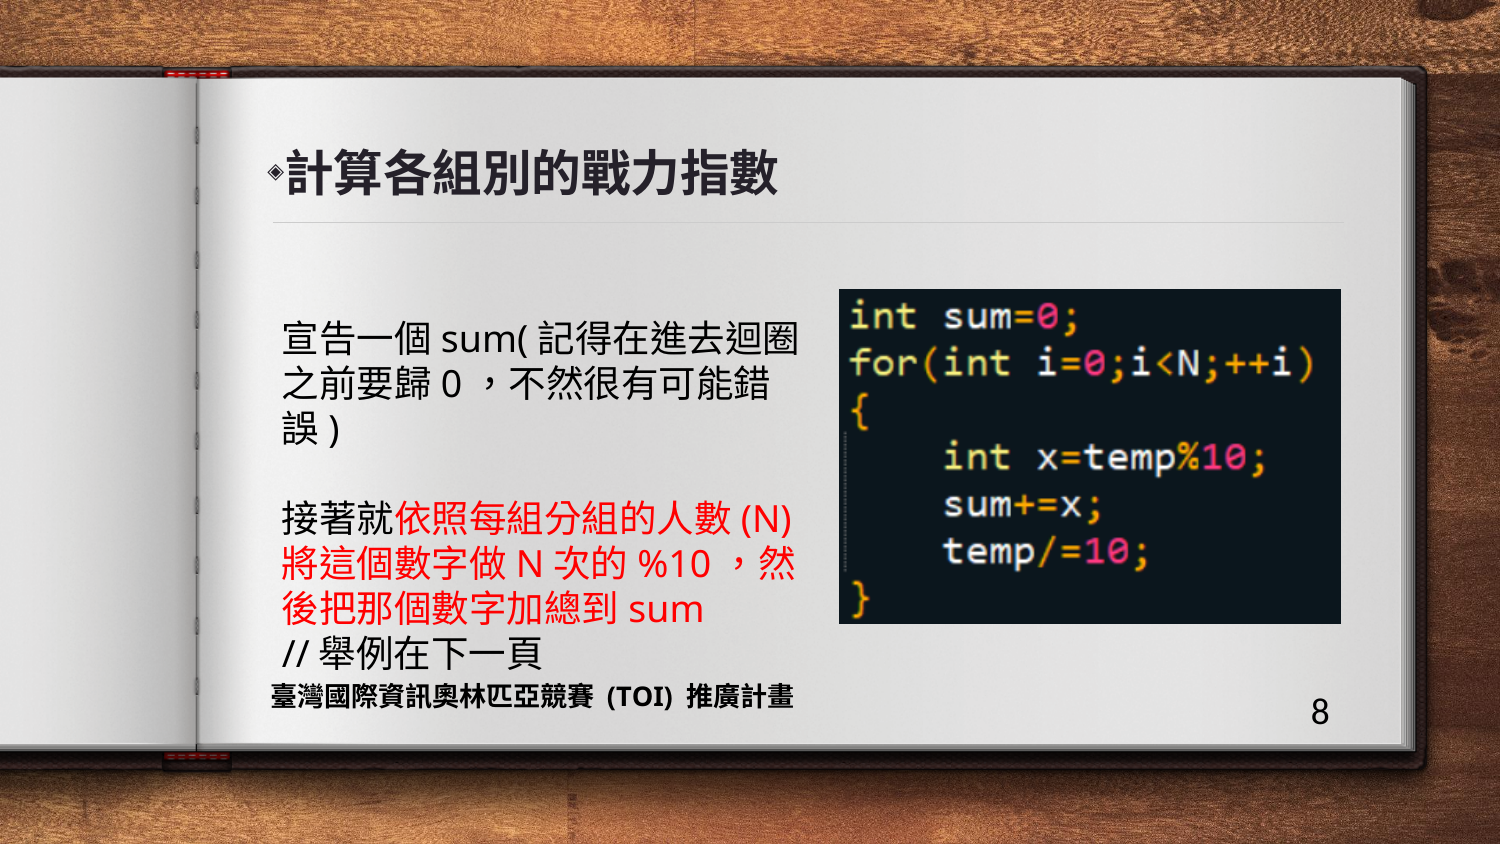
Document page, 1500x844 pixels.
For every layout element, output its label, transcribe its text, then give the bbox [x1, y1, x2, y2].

text_box [1295, 672, 1386, 737]
picture [839, 289, 1341, 624]
list 計算各組別的戰力指數 [252, 126, 1183, 216]
text_box 宣告一個sum(記得在進去迴圈之前要歸0，不然很有可能錯誤) 接著就依照每組分組的人數(N) 將這個數字做N次的%10，然後把那個數字加總到sum //舉例在下一頁 [266, 307, 840, 641]
